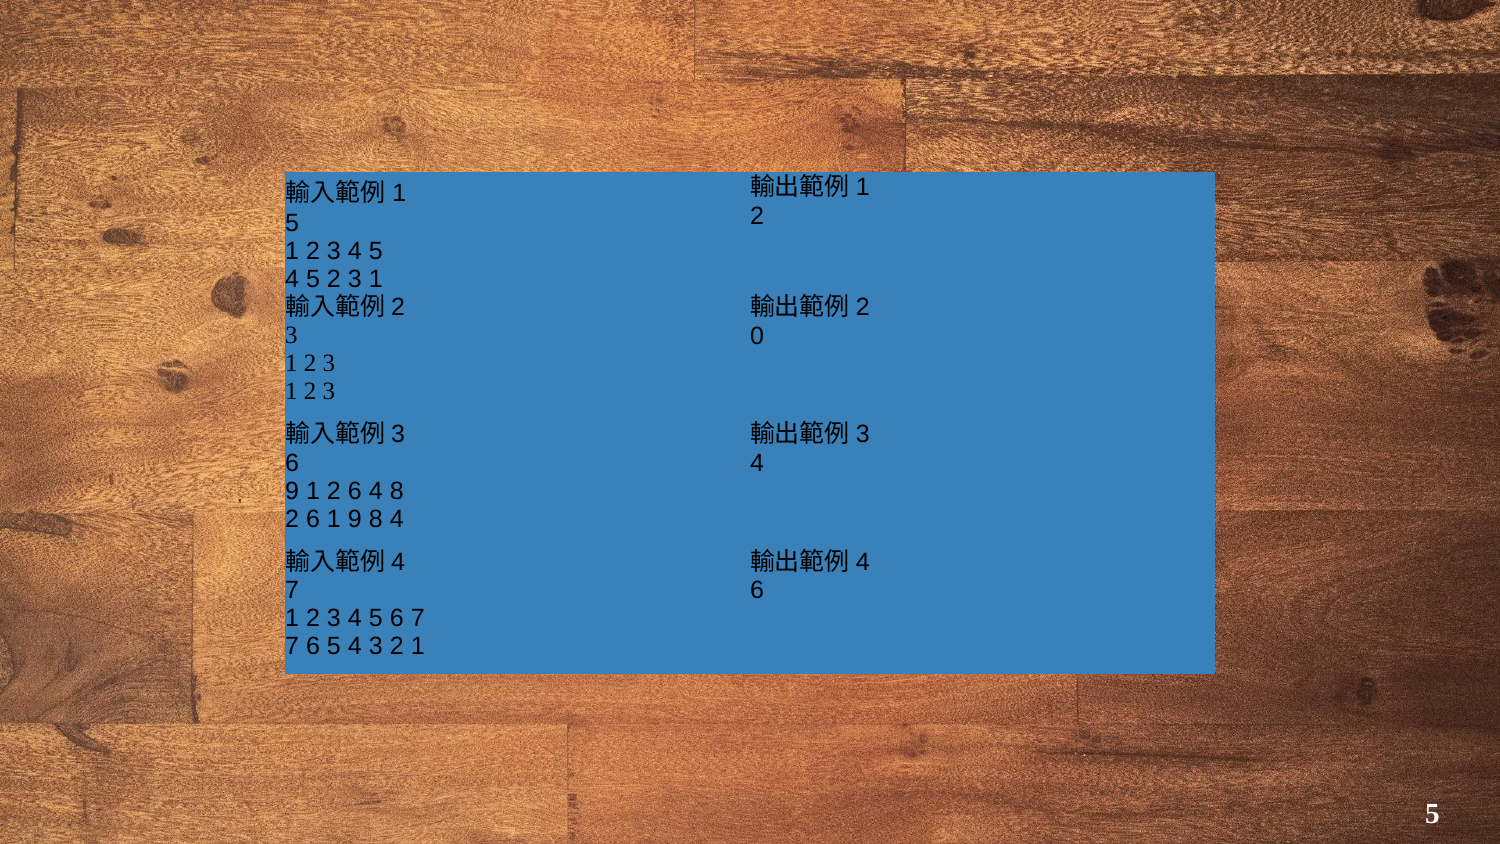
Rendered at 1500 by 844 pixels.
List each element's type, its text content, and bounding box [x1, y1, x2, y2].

table_cell 輸出範例4 6 [750, 547, 1215, 674]
table_cell 輸入範例3 6 9 1 2 6 4 8 2 6 1 9 8 4 [285, 420, 750, 547]
table_cell 輸入範例4 7 1 2 3 4 5 6 7 7 6 5 4 3 2 1 [285, 547, 750, 674]
slide_number 5 [1410, 779, 1500, 844]
table_cell 輸出範例3 4 [750, 420, 1215, 547]
table_header 輸出範例1 2 [750, 172, 1215, 292]
table_cell 輸出範例2 0 [750, 292, 1215, 420]
table_cell 輸入範例2 3 1 2 3 1 2 3 [285, 292, 750, 420]
table_header 輸入範例1 5 1 2 3 4 5 4 5 2 3 1 [285, 172, 750, 292]
